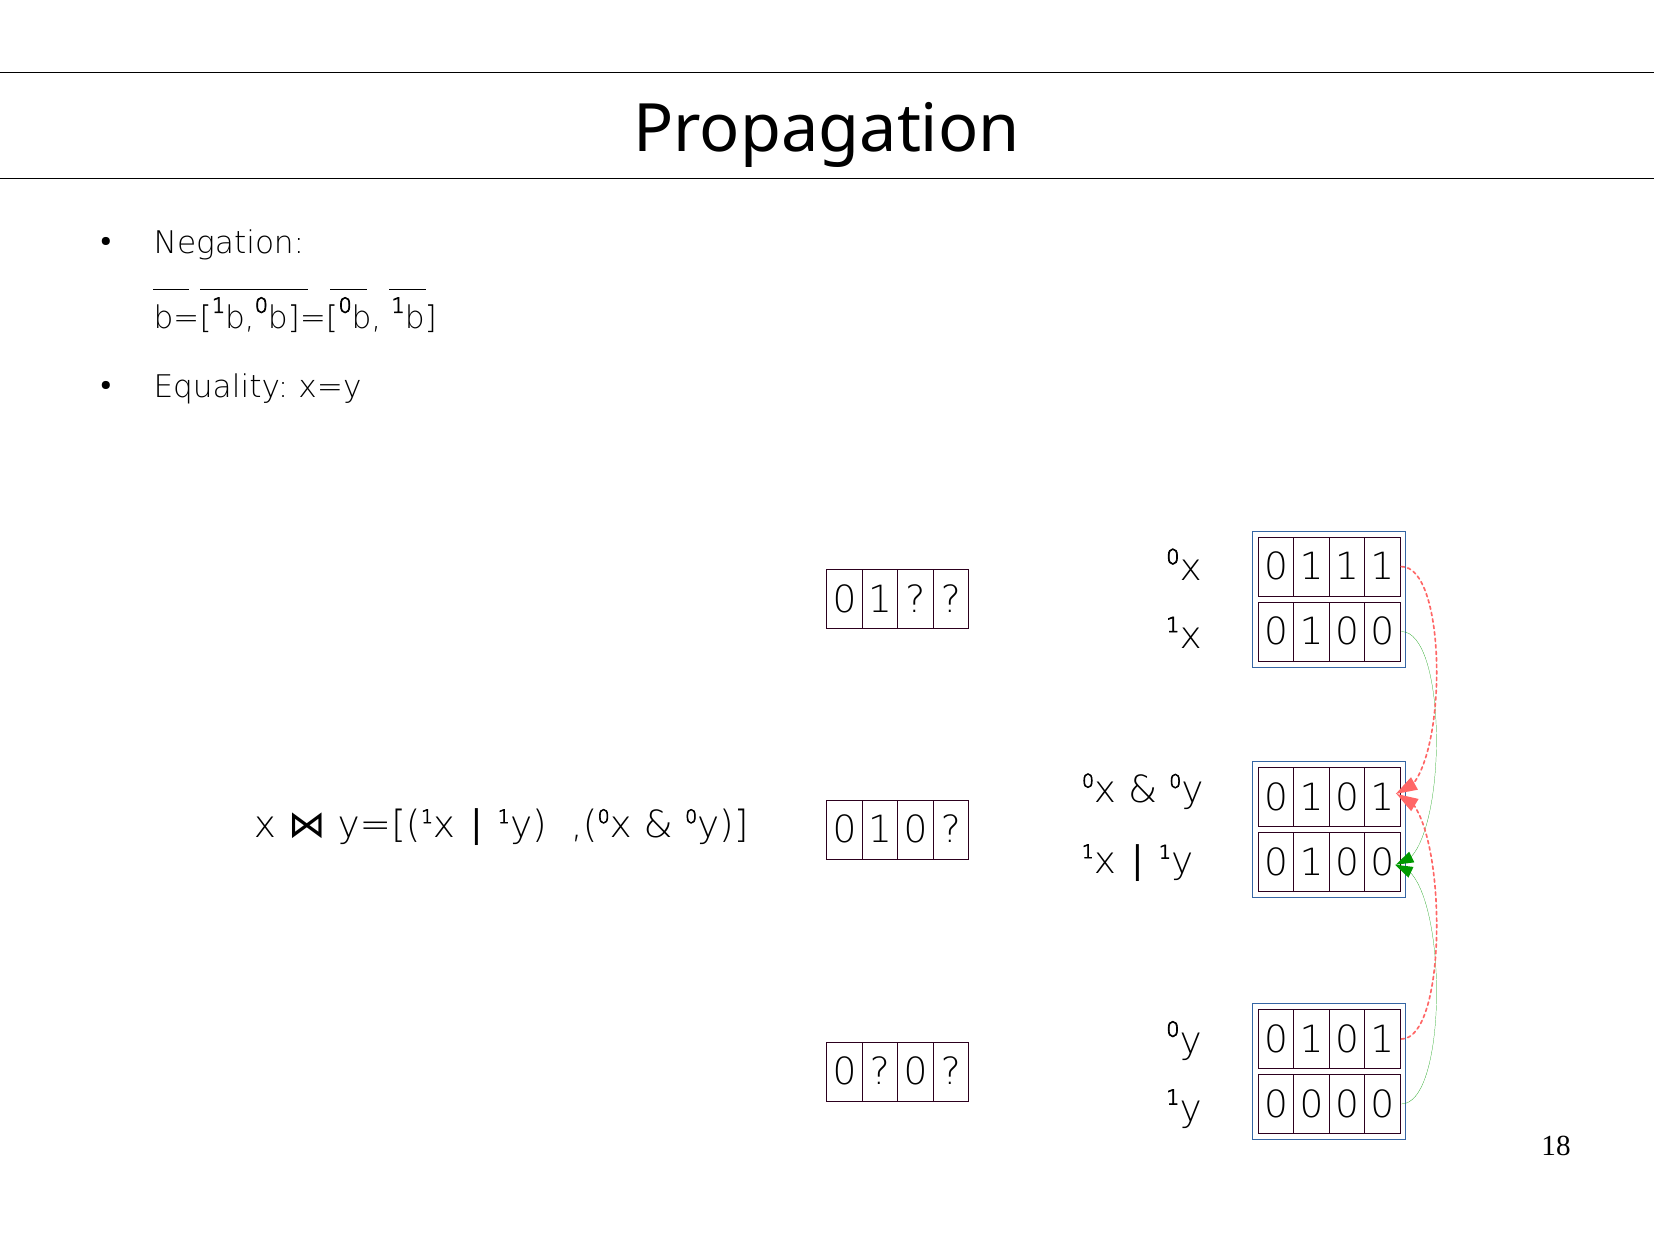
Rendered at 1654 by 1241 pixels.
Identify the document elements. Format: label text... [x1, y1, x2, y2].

text_box ? [862, 1042, 897, 1102]
text_box ? [933, 569, 969, 629]
text_box 1x [1151, 602, 1218, 668]
text_box 0 [1364, 602, 1401, 662]
text_box 0 [1329, 1009, 1364, 1069]
text_box ? [897, 569, 933, 629]
text_box 1 [1329, 537, 1364, 597]
text_box 1 [862, 800, 897, 860]
text_box 0 [1258, 537, 1293, 597]
text_box 1 [1293, 537, 1329, 597]
text_box 0x & 0y [1082, 767, 1229, 833]
text_box 1 [1364, 537, 1401, 597]
text_box 1 [862, 569, 897, 629]
text_box 1x ∣ 1y [1081, 838, 1229, 904]
text_box 1 [1293, 767, 1329, 827]
text_box Propagation [0, 72, 1654, 166]
text_box 1 [1364, 767, 1401, 827]
text_box 0 [1258, 1074, 1293, 1134]
text_box 0 [1329, 602, 1364, 662]
text_box 1 [1364, 1009, 1401, 1069]
text_box 0 [1364, 1074, 1401, 1134]
text_box 0 [1258, 832, 1293, 892]
text_box 0 [1329, 832, 1364, 892]
text_box 0 [1364, 832, 1401, 892]
text_box 0 [826, 569, 862, 629]
text_box 0 [1293, 1074, 1329, 1134]
text_box 0 [826, 800, 862, 860]
text_box 0x [1151, 534, 1218, 600]
text_box 0 [826, 1042, 862, 1102]
text_box 0y [1151, 1007, 1218, 1073]
text_box 0 [1258, 602, 1293, 662]
text_box 0 [897, 1042, 933, 1102]
text_box x ⋈ y=[(1x ∣ 1y) ,(0x & 0y)] [253, 803, 786, 851]
text_box 1 [1293, 602, 1329, 662]
text_box 1 [1293, 1009, 1329, 1069]
text_box ? [933, 1042, 969, 1102]
text_box 1y [1151, 1075, 1218, 1141]
text_box 1 [1293, 832, 1329, 892]
text_box 0 [1329, 767, 1364, 827]
text_box 0 [897, 800, 933, 860]
text_box 0 [1329, 1074, 1364, 1134]
text_box 0 [1258, 1009, 1293, 1069]
text_box 0 [1258, 767, 1293, 827]
text_box ? [933, 800, 969, 860]
list Negation: b=[1b,0b]=[0b, 1b] Equality: x=y [82, 224, 1241, 1193]
